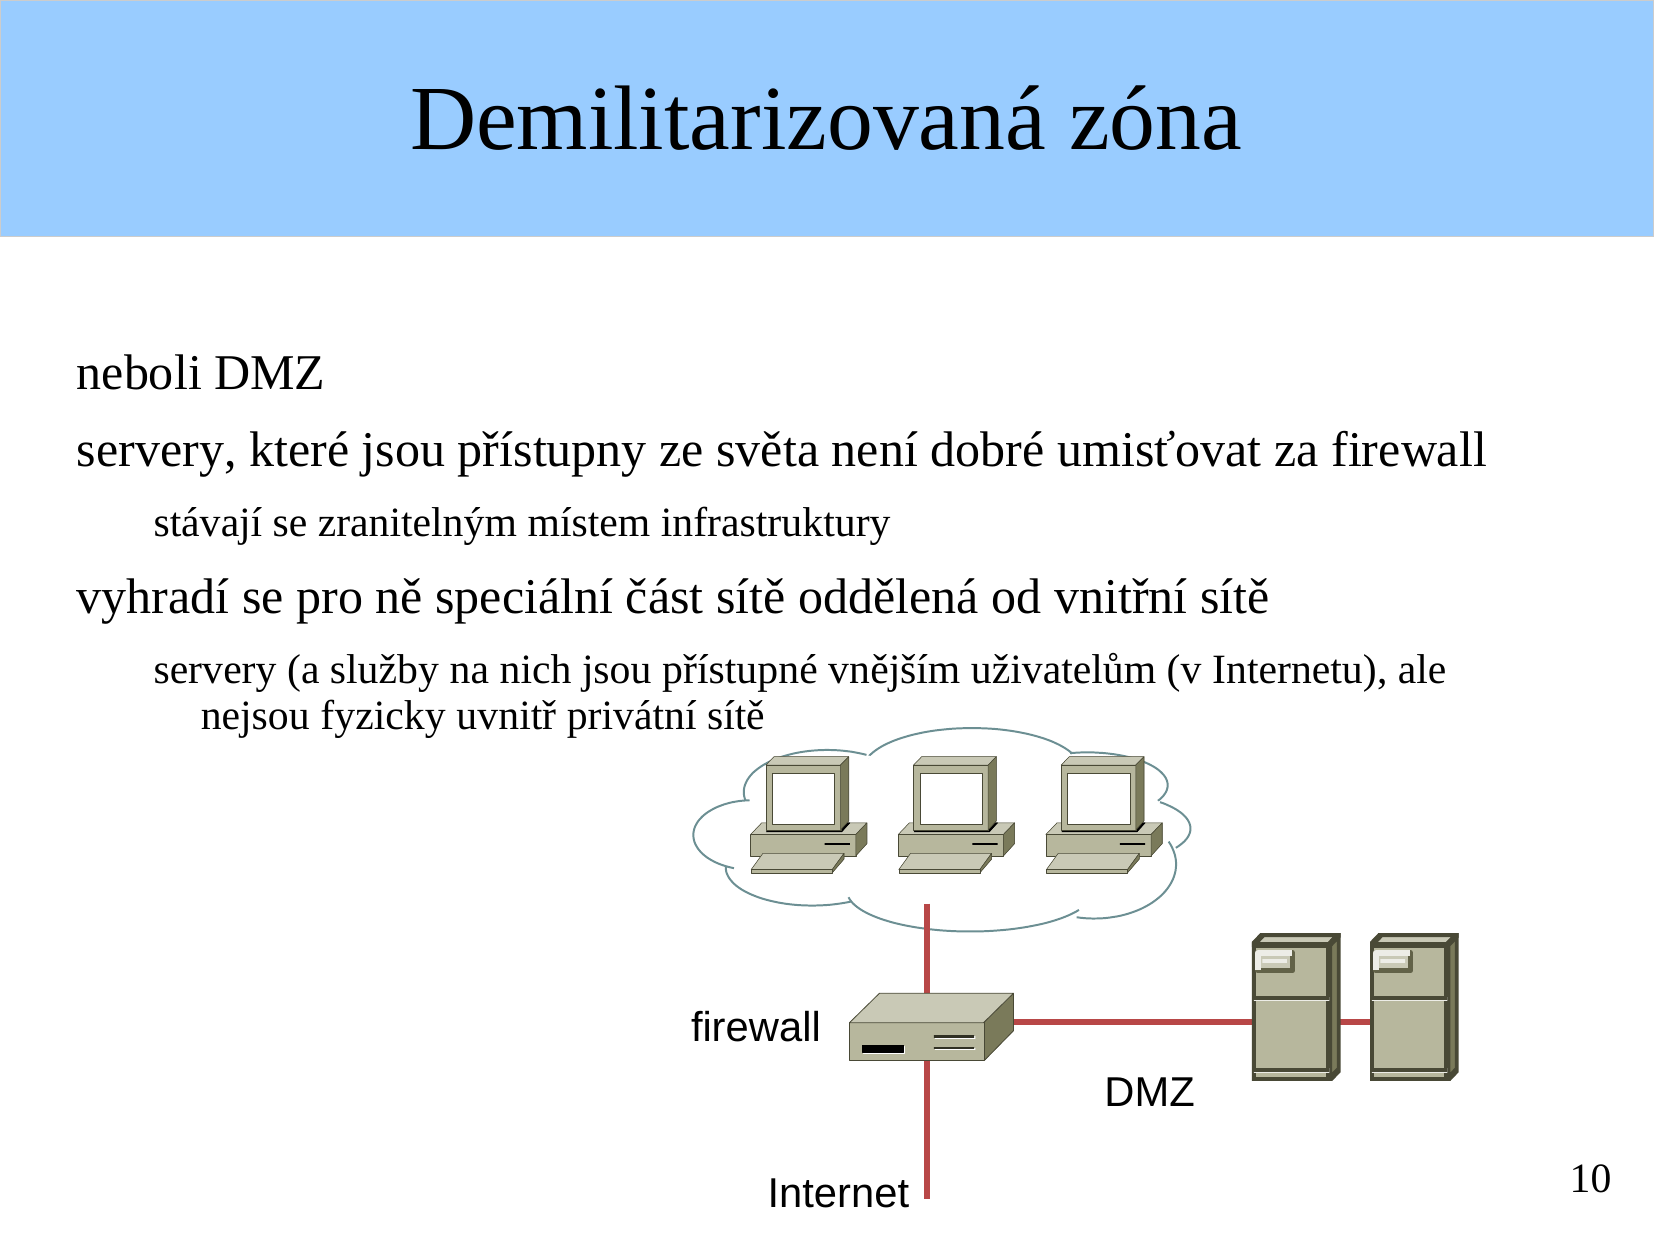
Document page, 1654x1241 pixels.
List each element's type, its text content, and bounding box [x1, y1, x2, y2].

picture [690, 726, 1193, 934]
list neboli DMZ servery, které jsou přístupny ze světa není dobré umisťovat za firewall stávají se zranitelným místem infrastruktury vyhradí se pro ně speciální část sítě oddělená od vnitřní sítě servery (a služby na nich jsou přístupné vnějším uživatelům (v Internetu), ale nejsou fyzicky uvnitř privátní sítě [59, 344, 1565, 1183]
picture [1251, 933, 1341, 1081]
text_box DMZ [1104, 1068, 1223, 1122]
title Demilitarizovaná zóna [0, 0, 1654, 237]
picture [848, 992, 1016, 1063]
picture [1370, 933, 1459, 1081]
text_box firewall [690, 1003, 839, 1057]
text_box Internet [767, 1169, 916, 1222]
